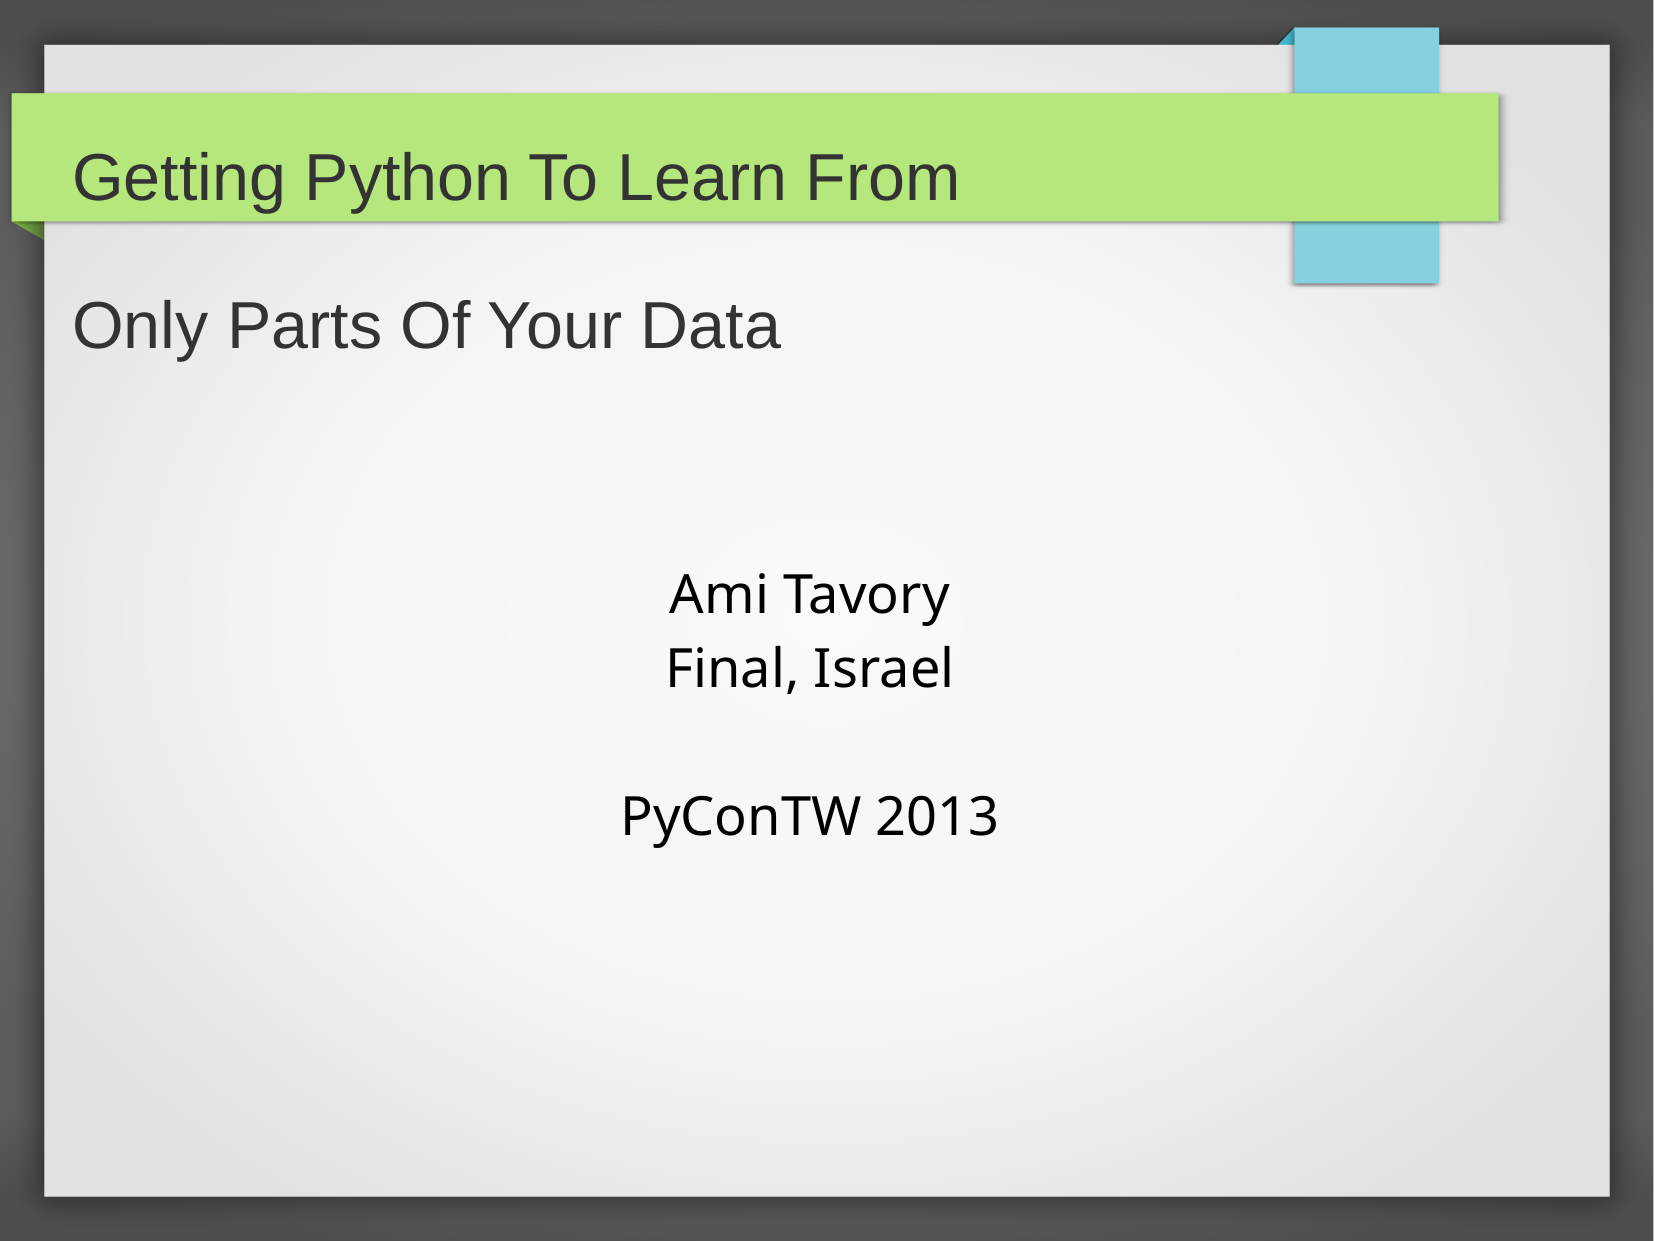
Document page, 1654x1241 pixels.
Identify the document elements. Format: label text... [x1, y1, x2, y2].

picture [0, 0, 1654, 1241]
subtitle Ami Tavory Final, Israel PyConTW 2013 [82, 343, 1538, 1063]
title Getting Python To Learn From Only Parts Of Your Data [72, 110, 1558, 392]
